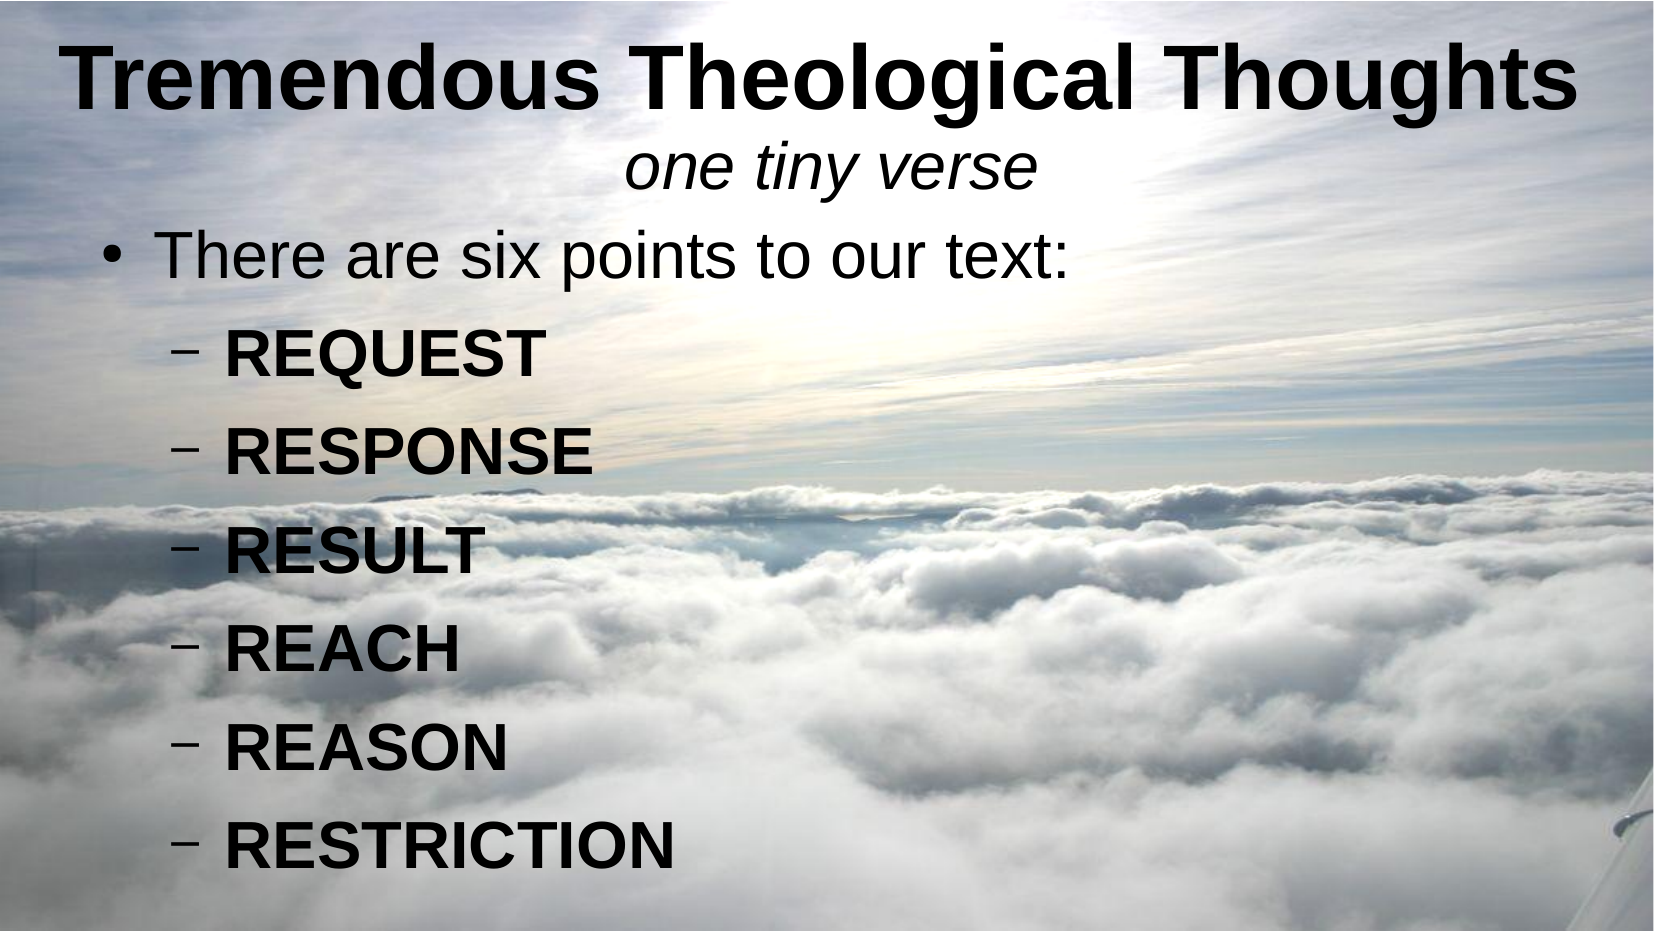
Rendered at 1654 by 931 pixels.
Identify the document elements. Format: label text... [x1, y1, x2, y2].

list There are six points to our text: REQUEST RESPONSE RESULT REACH REASON RESTRICTION [82, 217, 1571, 901]
title Tremendous Theological Thoughts one tiny verse [45, 26, 1621, 204]
picture [0, 1, 1654, 931]
